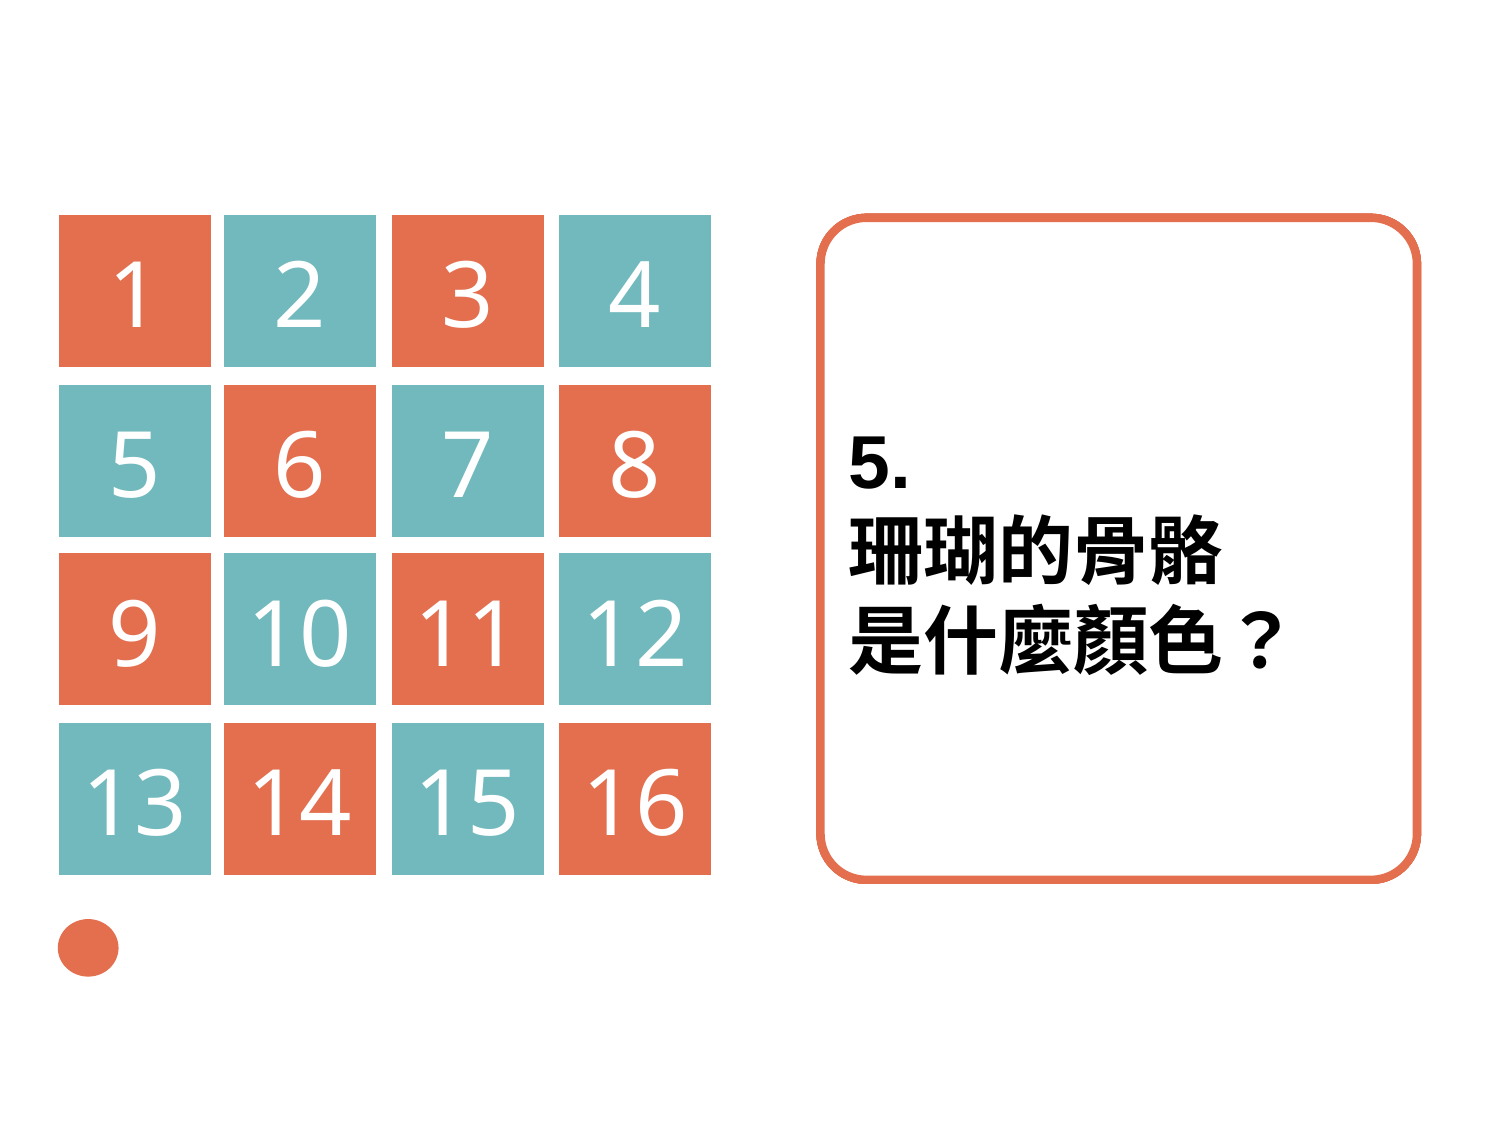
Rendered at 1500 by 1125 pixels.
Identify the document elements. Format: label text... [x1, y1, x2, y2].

text_box 12 [558, 552, 712, 706]
text_box [57, 919, 119, 977]
text_box 14 [223, 722, 377, 876]
text_box 9 [58, 552, 212, 706]
text_box 5 [58, 384, 212, 538]
text_box 3 [391, 214, 545, 368]
text_box 13 [58, 722, 212, 876]
text_box 8 [558, 384, 712, 538]
text_box 10 [223, 552, 377, 706]
text_box 2 [223, 214, 377, 368]
text_box 4 [558, 214, 712, 368]
text_box 7 [391, 384, 545, 538]
text_box 6 [223, 384, 377, 538]
text_box 1 [58, 214, 212, 368]
text_box 11 [391, 552, 545, 706]
text_box 16 [558, 722, 712, 876]
text_box 15 [391, 722, 545, 876]
text_box 5. 珊瑚的骨骼 是什麼顏色？ [820, 217, 1417, 880]
